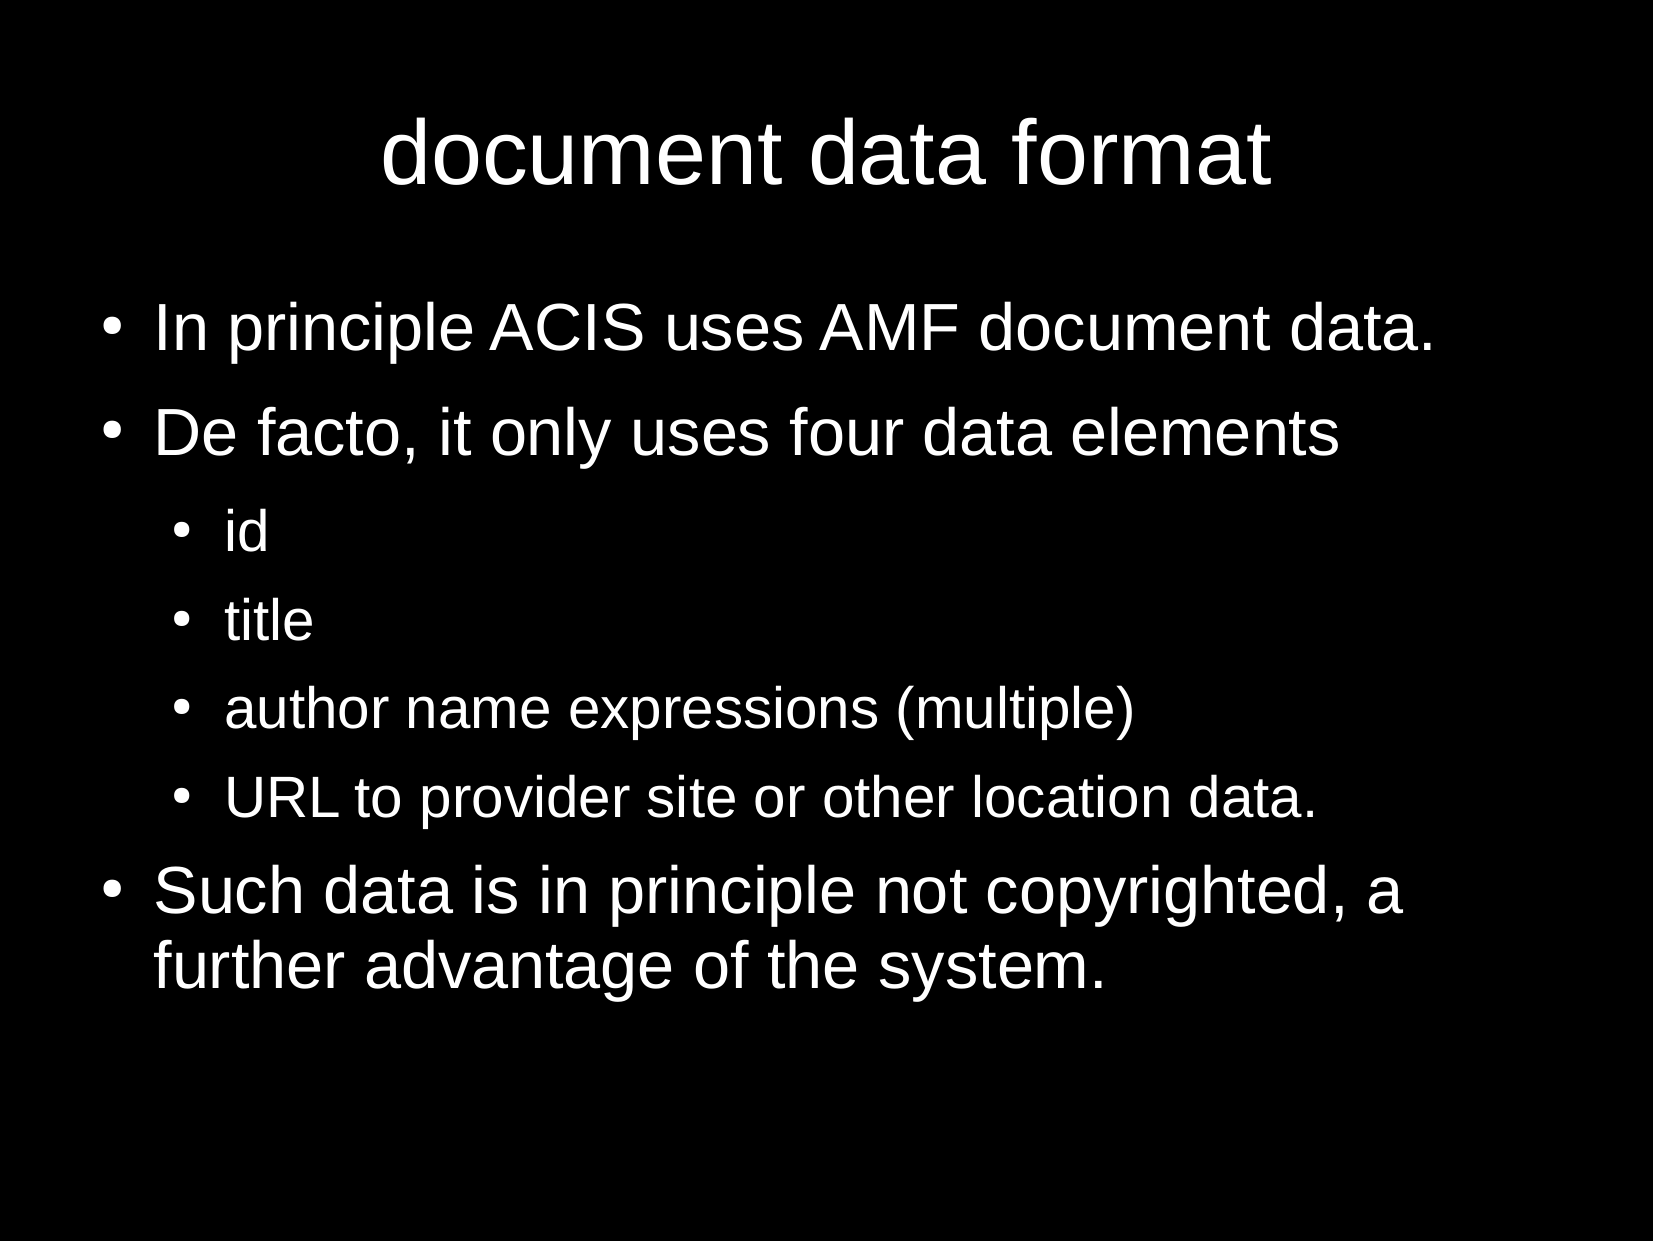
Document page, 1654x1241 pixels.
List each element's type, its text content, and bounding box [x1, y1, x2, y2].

list In principle ACIS uses AMF document data. De facto, it only uses four data elements id title author name expressions (multiple) URL to provider site or other location data. Such data is in principle not copyrighted, a further advantage of the system. [82, 290, 1571, 1109]
title document data format [82, 56, 1571, 250]
